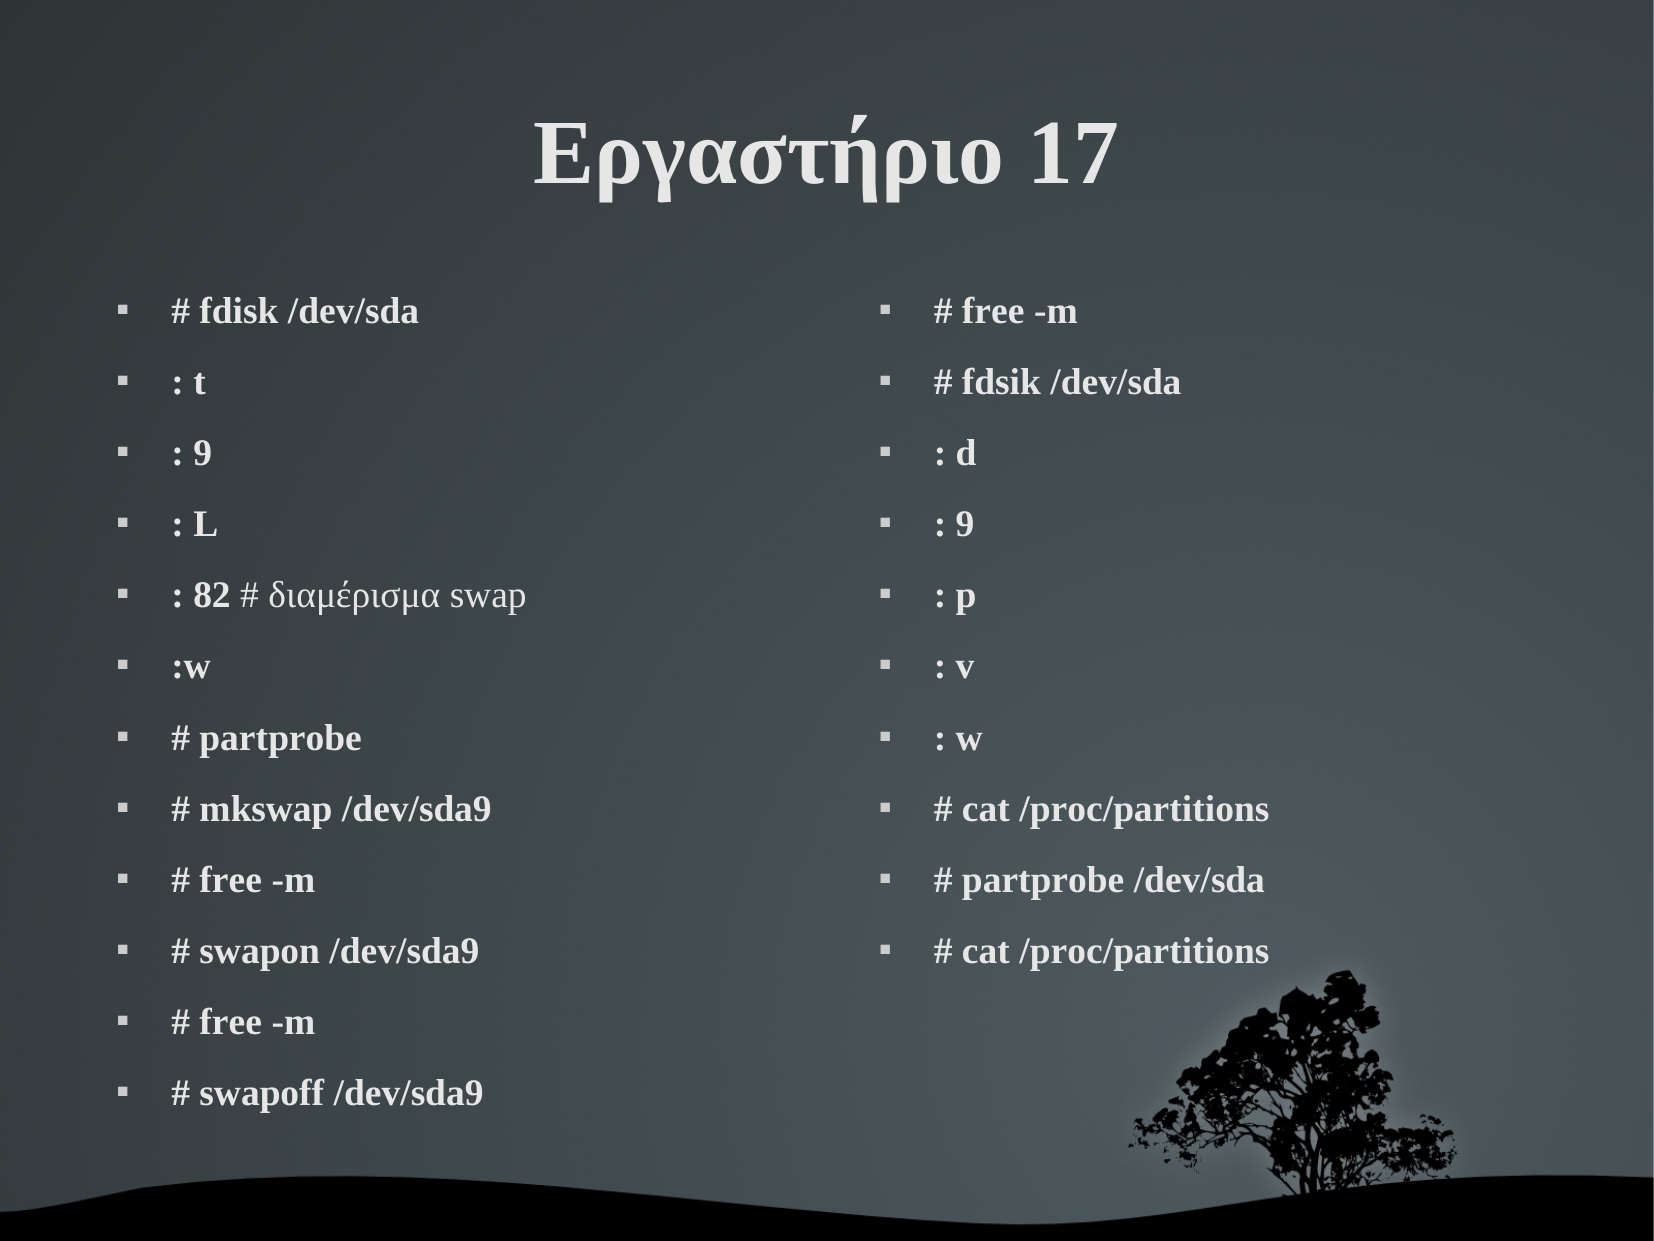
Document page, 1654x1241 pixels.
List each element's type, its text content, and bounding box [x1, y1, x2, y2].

list # fdisk /dev/sda : t : 9 : L : 82 # διαμέρισμα swap :w # partprobe # mkswap /dev/sda9 # free -m # swapon /dev/sda9 # free -m # swapoff /dev/sda9 [82, 290, 809, 1204]
picture [0, 0, 1654, 1241]
list # free -m # fdsik /dev/sda : d : 9 : p : v : w # cat /proc/partitions # partprobe /dev/sda # cat /proc/partitions [845, 290, 1572, 1109]
title Εργαστήριο 17 [82, 49, 1571, 257]
